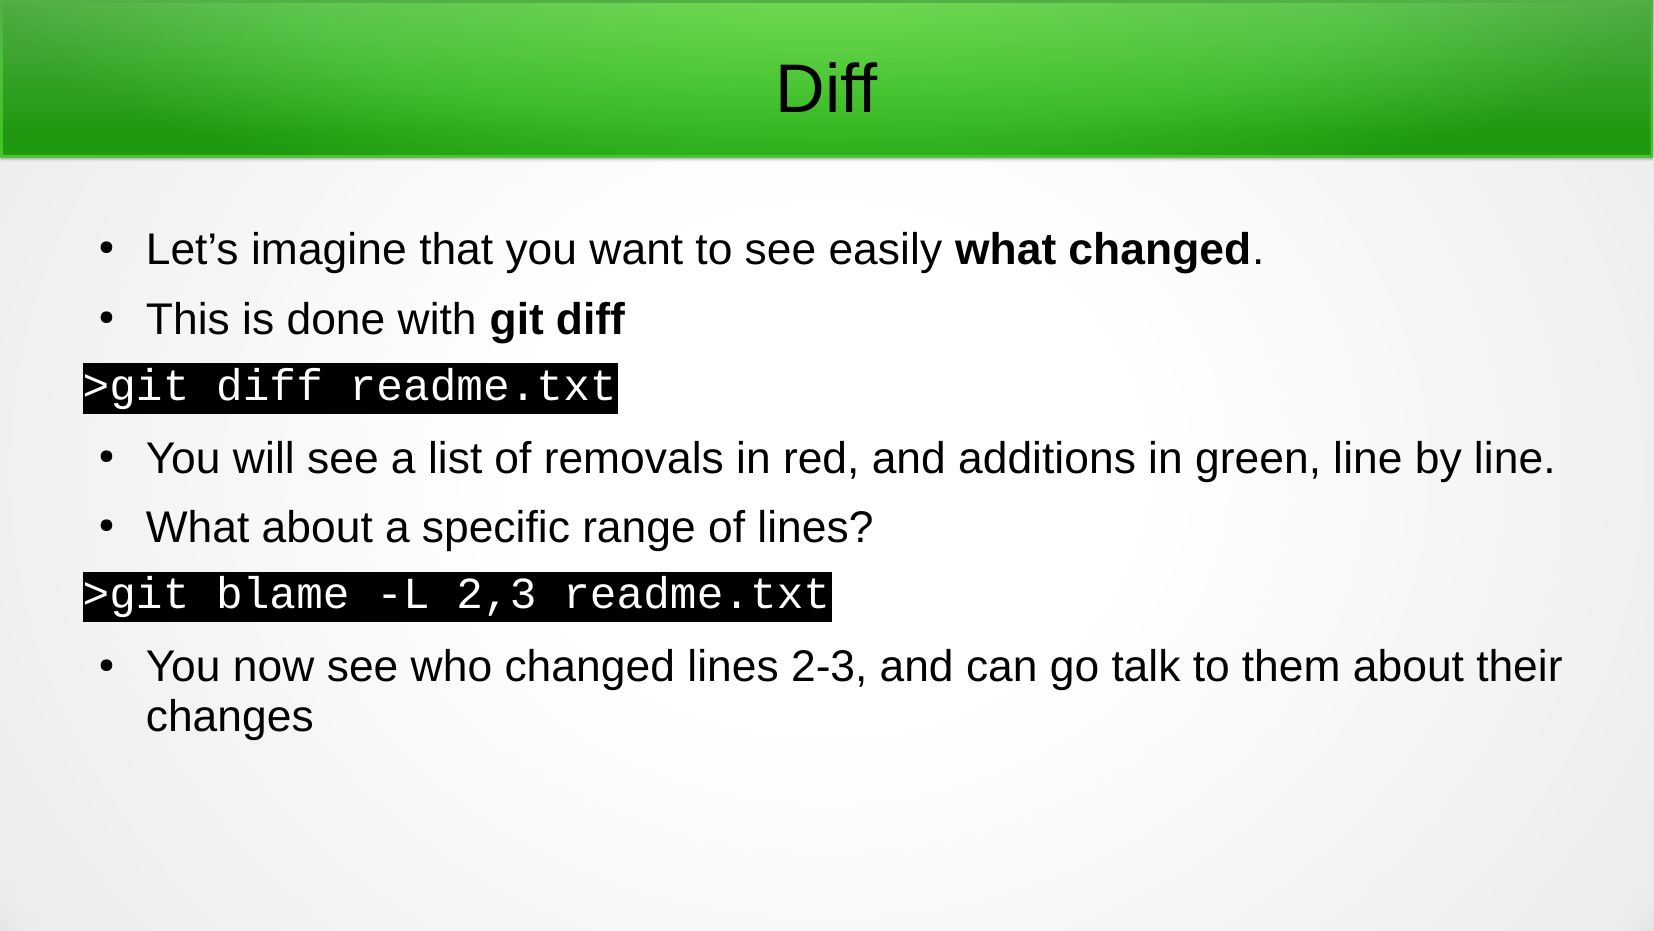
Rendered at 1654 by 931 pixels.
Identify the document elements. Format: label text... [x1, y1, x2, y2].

title Diff [82, 35, 1571, 142]
list Let’s imagine that you want to see easily what changed. This is done with git diff >git diff readme.txt You will see a list of removals in red, and additions in green, line by line. What about a specific range of lines? >git blame -L 2,3 readme.txt You now see who changed lines 2-3, and can go talk to them about their changes [82, 224, 1571, 764]
